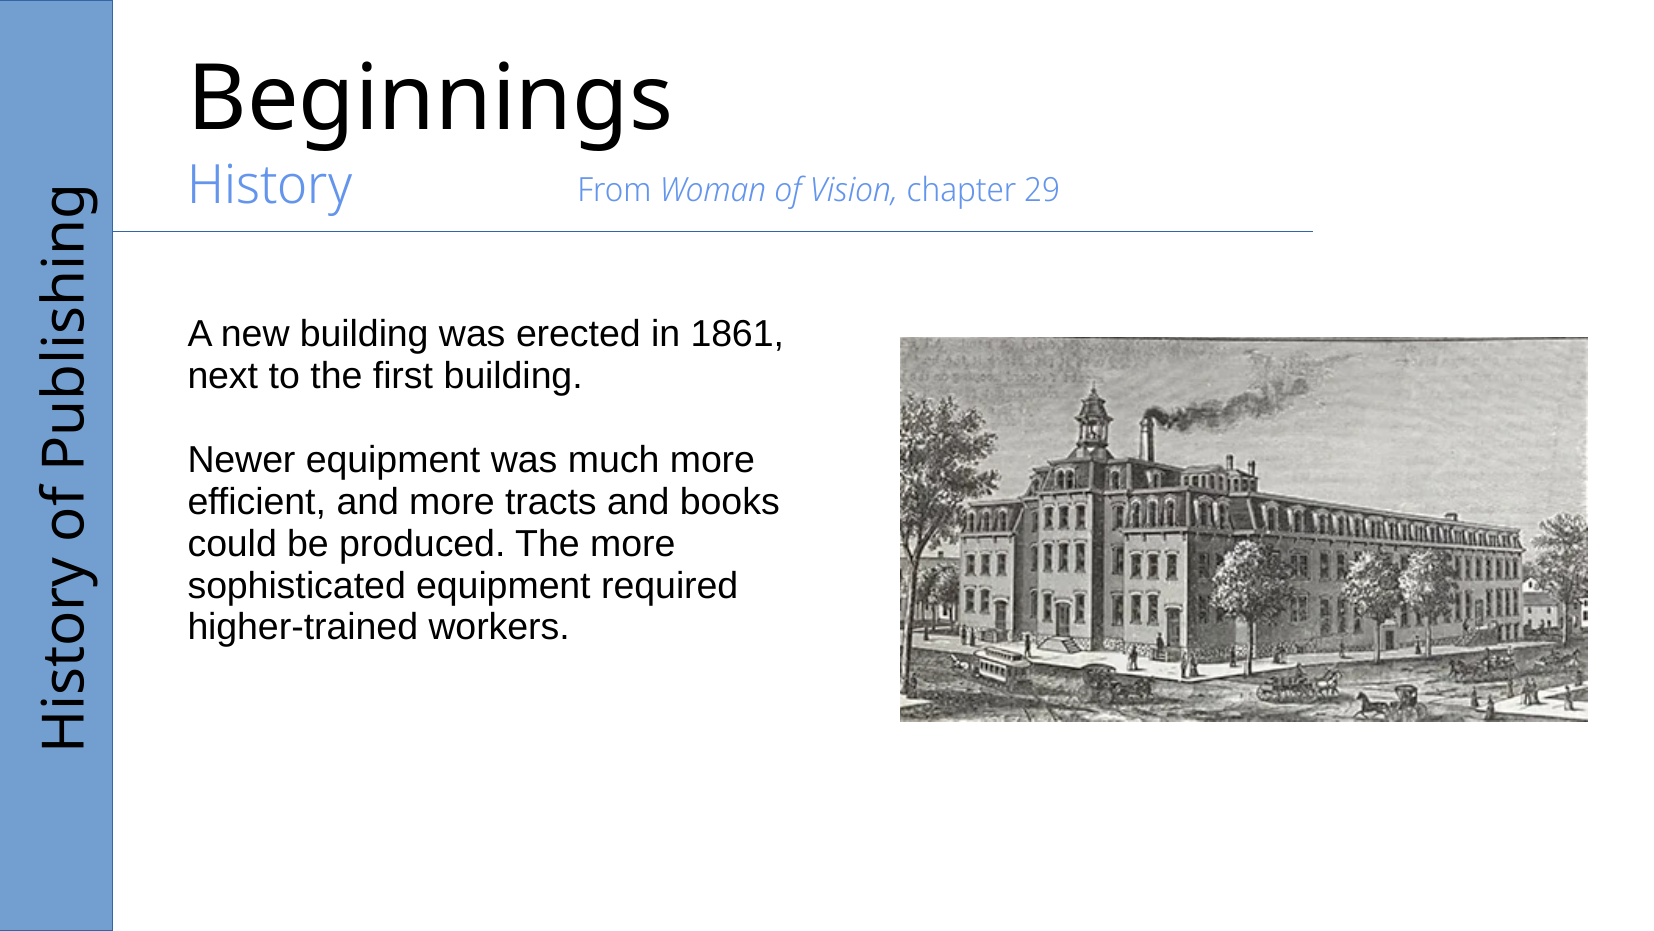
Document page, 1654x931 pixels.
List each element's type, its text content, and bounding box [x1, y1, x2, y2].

text_box [0, 0, 113, 931]
picture [900, 337, 1588, 722]
title From Woman of Vision, chapter 29 [577, 131, 1579, 245]
subtitle A new building was erected in 1861, next to the first building. Newer equipment was much more efficient, and more tracts and books could be produced. The more sophisticated equipment required higher-trained workers. [187, 312, 863, 901]
title Beginnings [187, 33, 1571, 125]
title History [187, 125, 1571, 231]
text_box History of Publishing [13, 37, 105, 901]
title History [187, 232, 577, 239]
